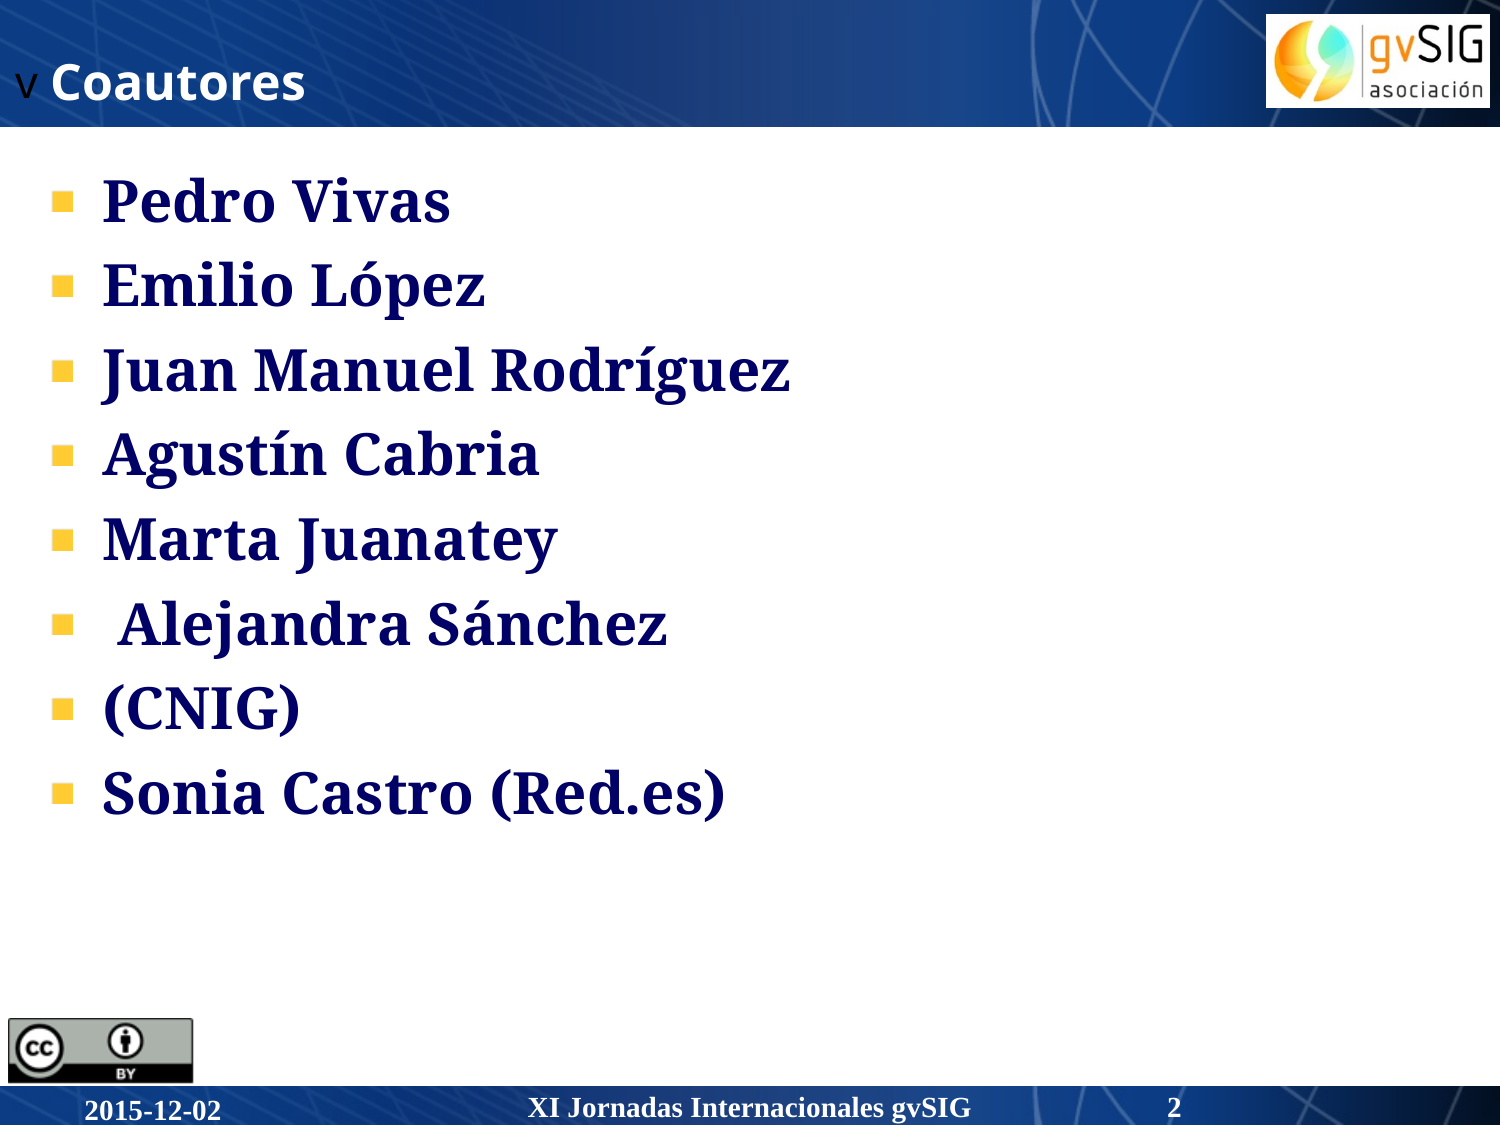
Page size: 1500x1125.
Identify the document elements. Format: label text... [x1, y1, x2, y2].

picture [0, 0, 1500, 127]
title Coautores [0, 43, 1276, 107]
list Pedro Vivas Emilio López Juan Manuel Rodríguez Agustín Cabria Marta Juanatey Alejandra Sánchez (CNIG) Sonia Castro (Red.es) [31, 156, 1465, 973]
picture [0, 1086, 1500, 1125]
